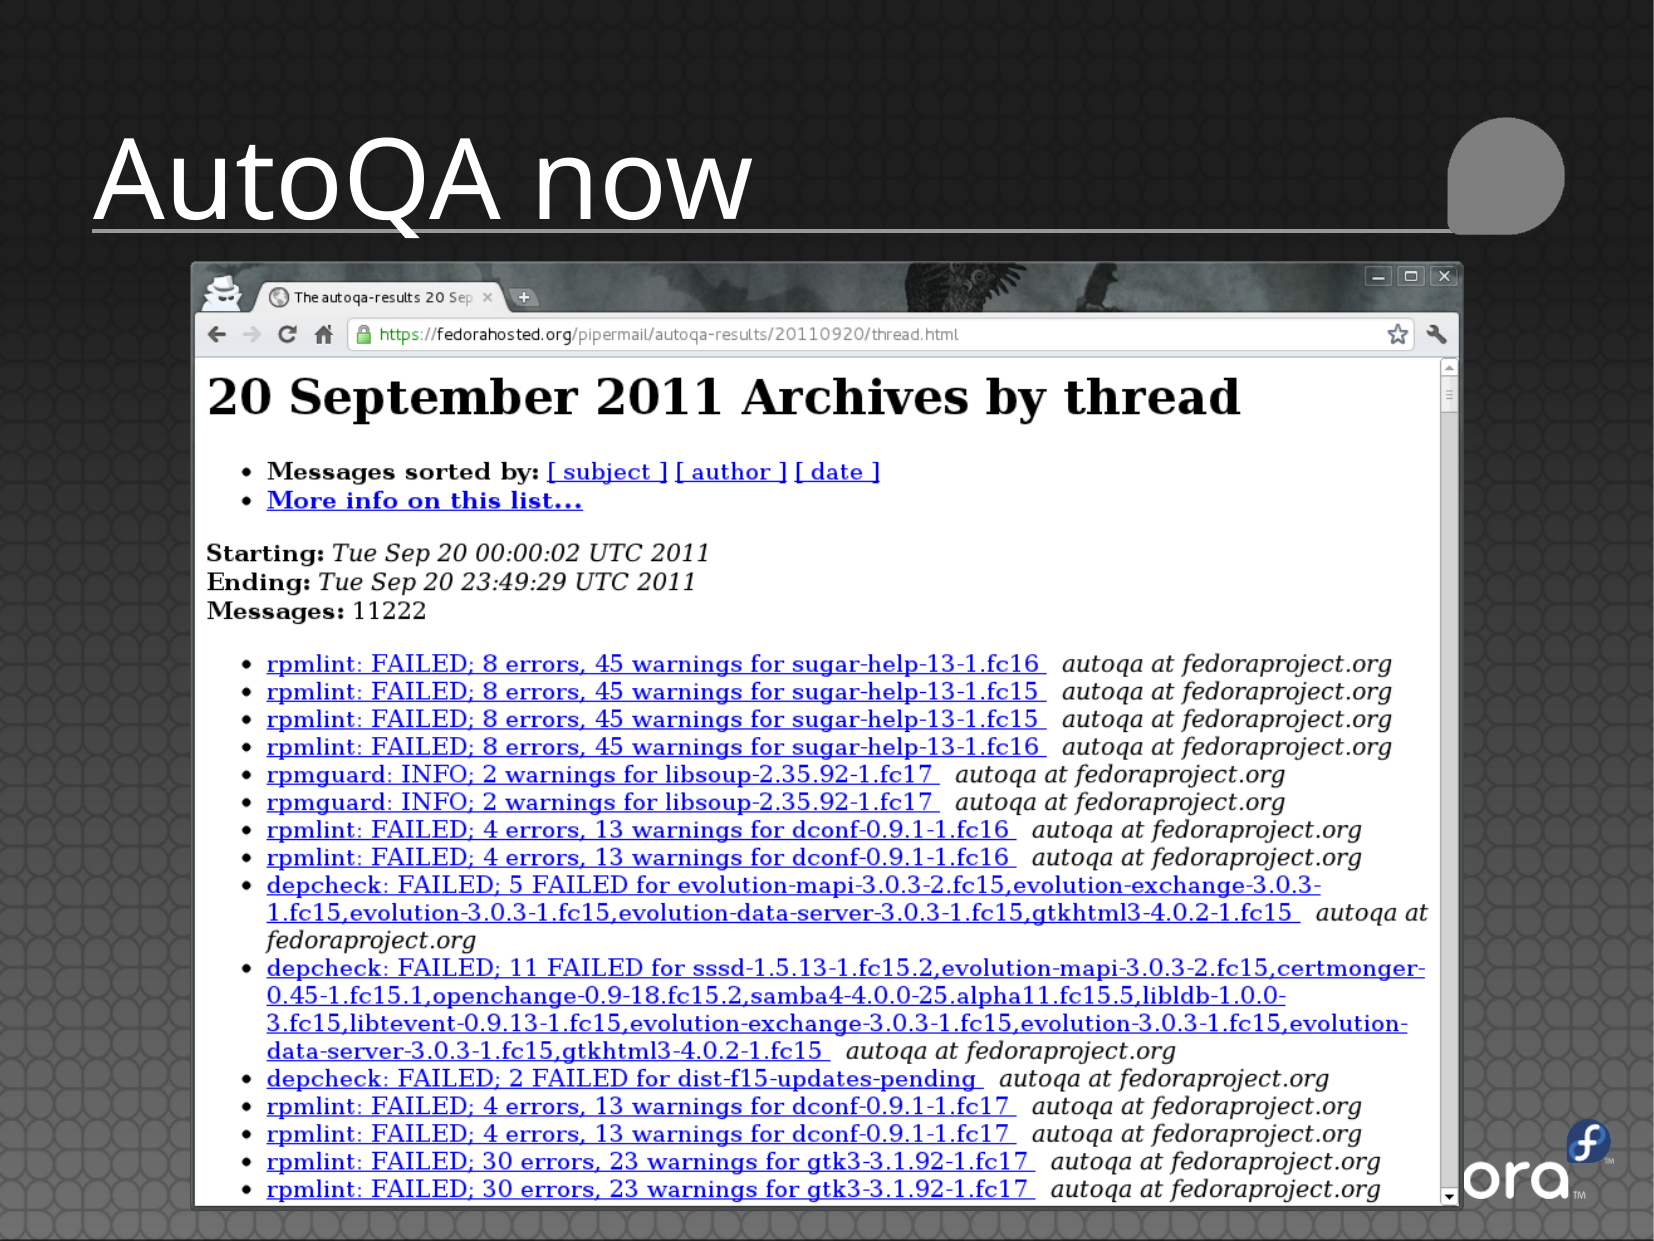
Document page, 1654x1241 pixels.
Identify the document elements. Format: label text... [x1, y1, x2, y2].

title AutoQA now [93, 107, 1582, 244]
picture [0, 0, 1654, 1241]
